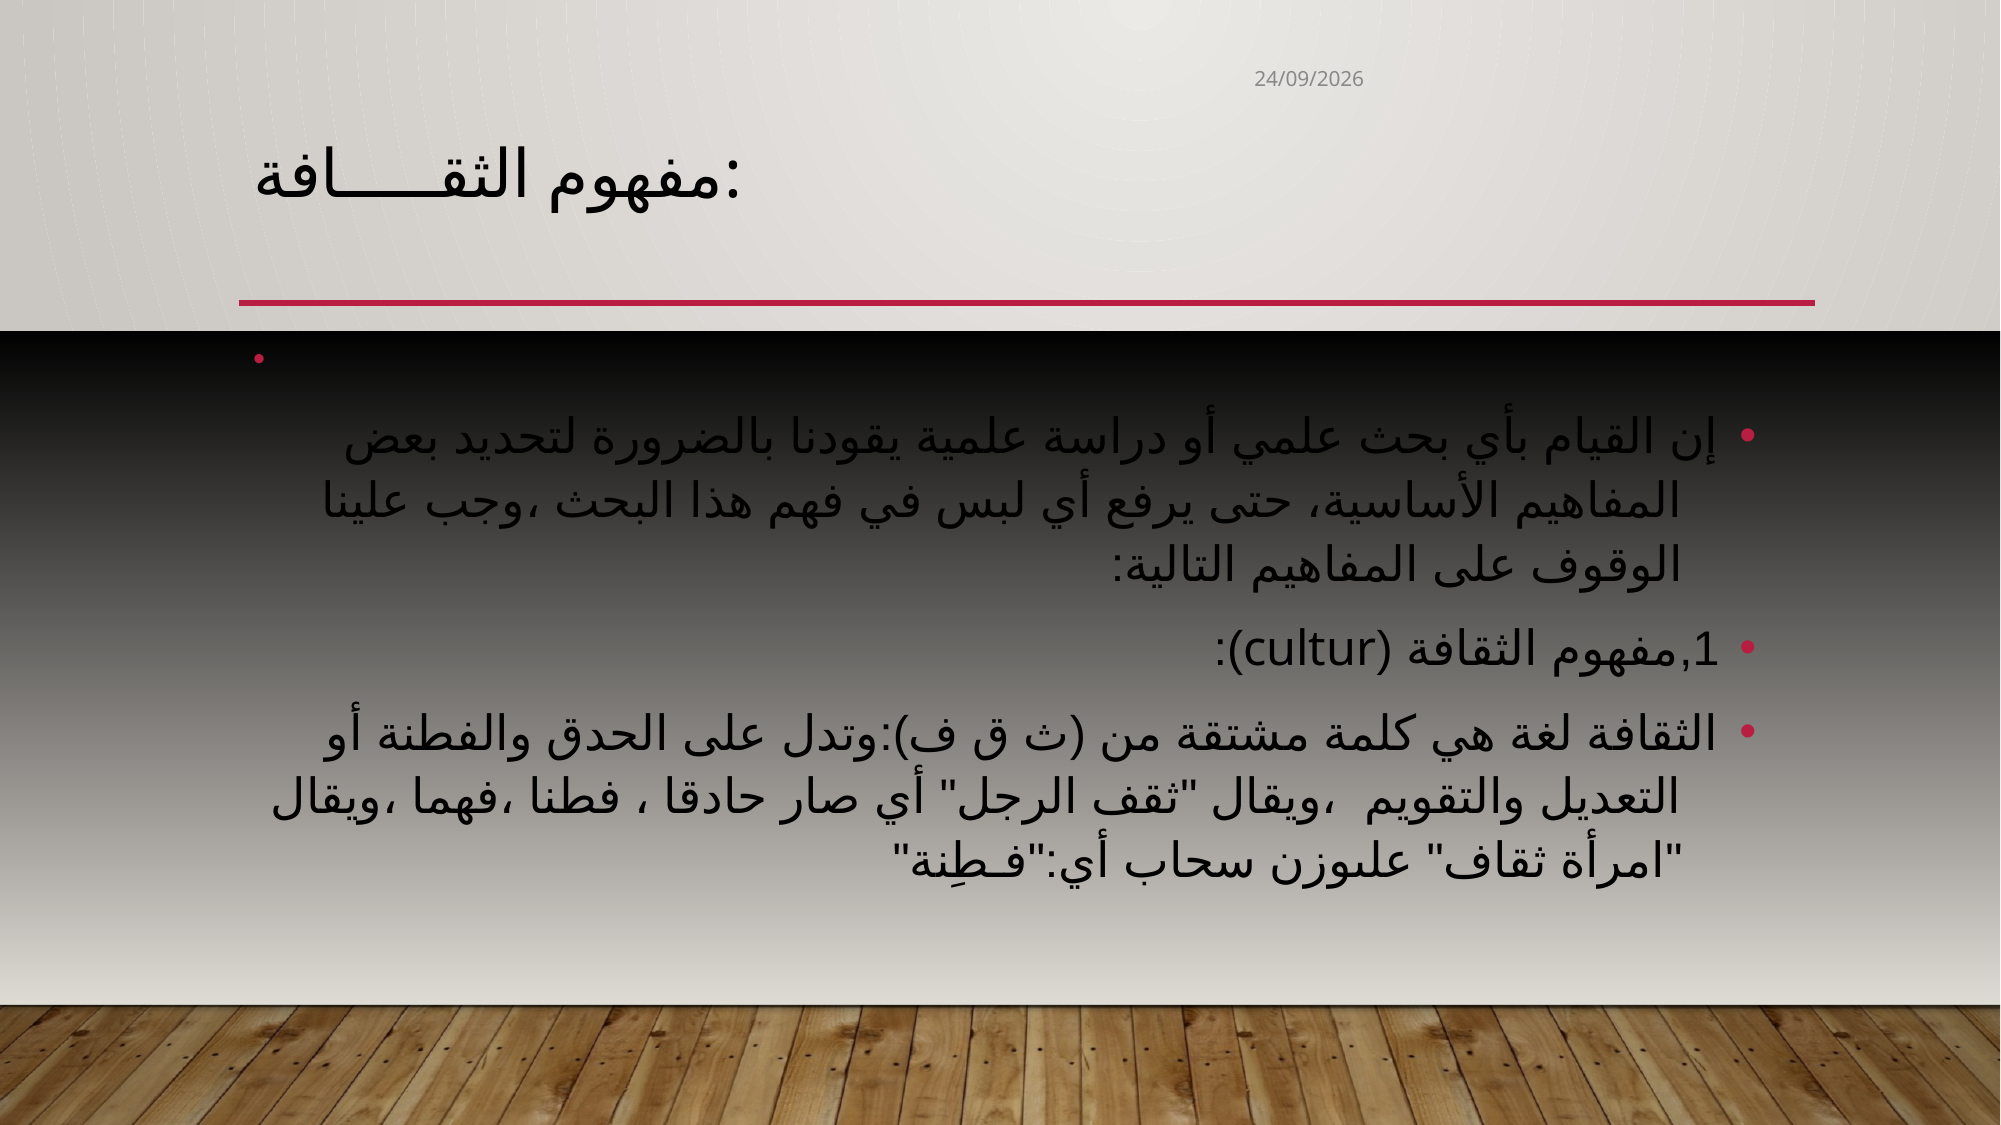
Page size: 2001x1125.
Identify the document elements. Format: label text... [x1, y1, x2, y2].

title مفهوم الثقـــــافة: [238, 131, 1814, 305]
text_box 19/02/2020 [1239, 54, 1814, 105]
list إن القيام بأي بحث علمي أو دراسة علمية يقودنا بالضرورة لتحديد بعض المفاهيم الأساسية، حتى يرفع أي لبس في فهم هذا البحث ،وجب علينا الوقوف على المفاهيم التالية: 1,مفهوم الثقافة (cultur): الثقافة لغة هي كلمة مشتقة من (ث ق ف):وتدل على الحدق والفطنة أو التعديل والتقويم ،ويقال "ثقف الرجل" أي صار حادقا ، فطنا ،فهما ،ويقال "امرأة ثقاف" علىوزن سحاب أي:"فـطِنة" [238, 330, 1814, 897]
